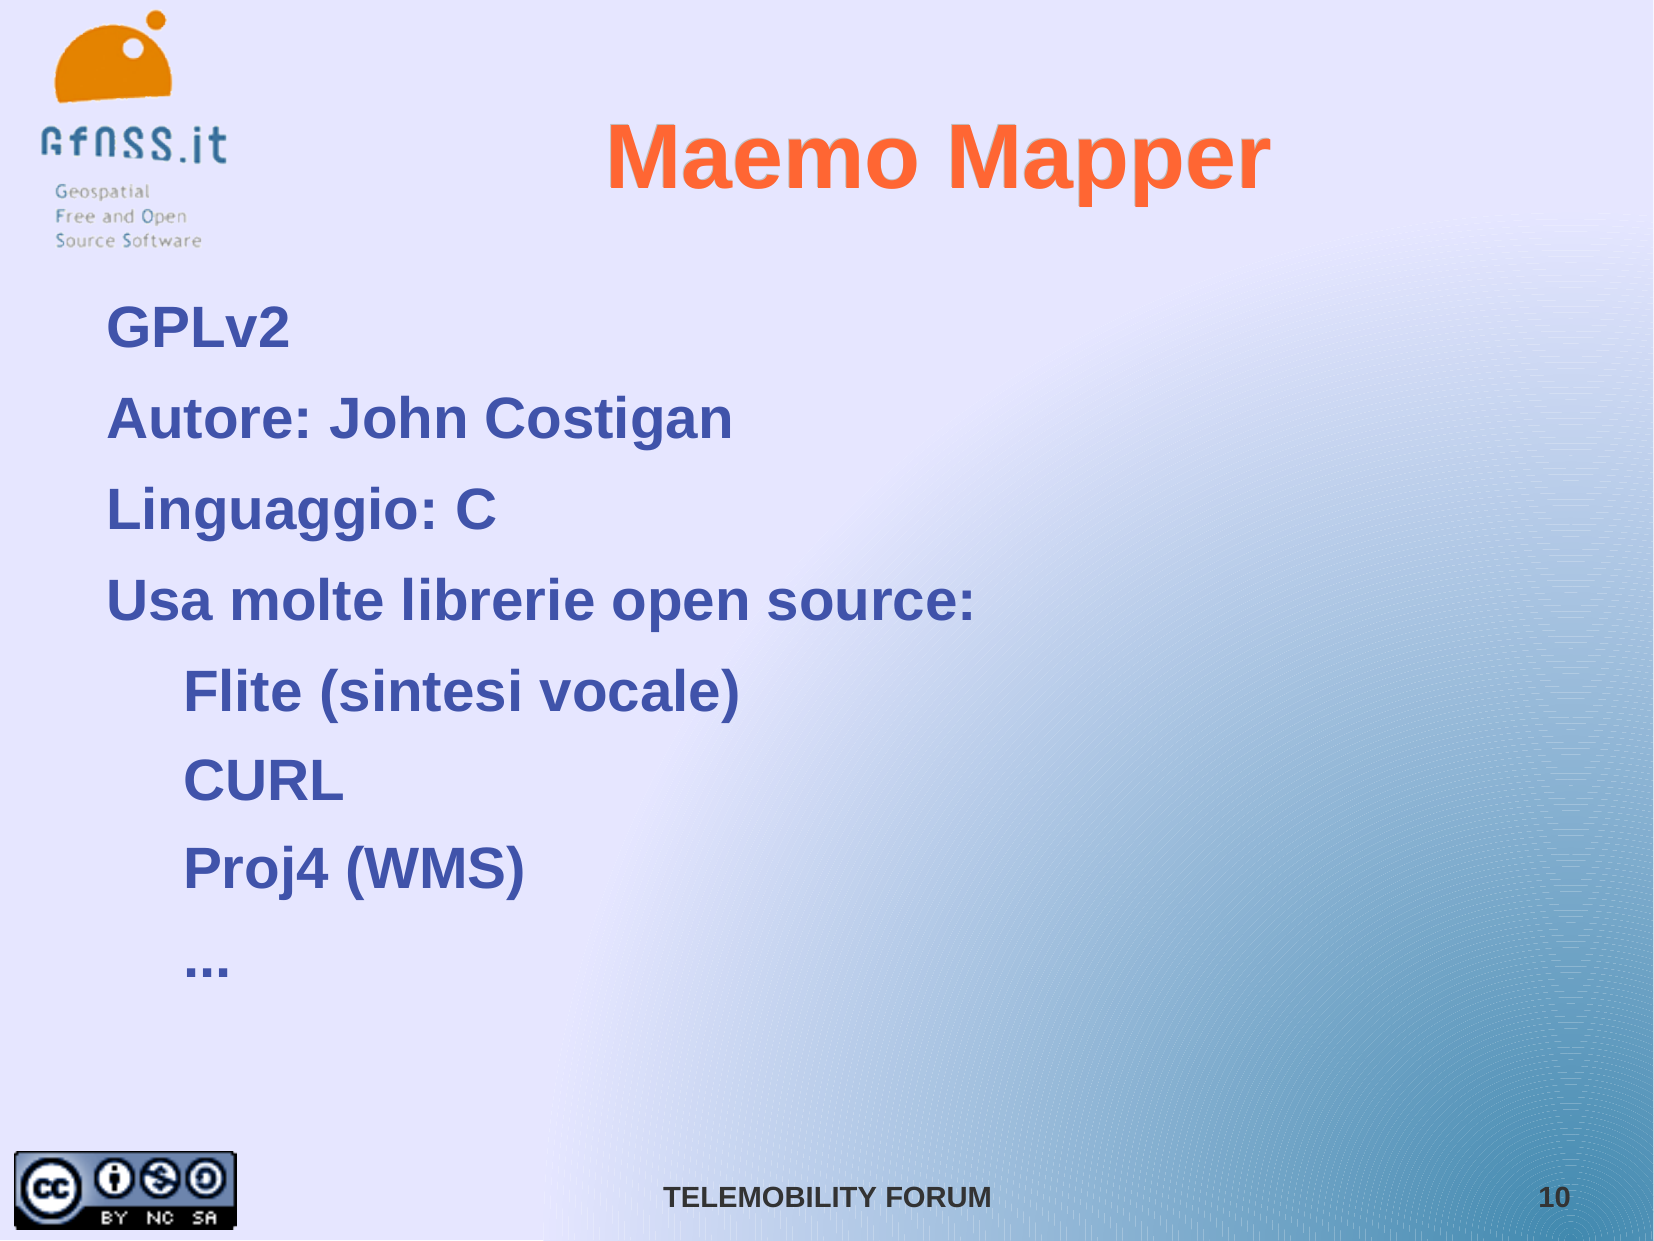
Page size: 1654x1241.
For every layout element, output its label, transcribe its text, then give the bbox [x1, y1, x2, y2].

picture [14, 1151, 237, 1230]
list GPLv2 Autore: John Costigan Linguaggio: C Usa molte librerie open source: Flite (sintesi vocale) CURL Proj4 (WMS) ... [88, 295, 1571, 1118]
title Maemo Mapper [289, 60, 1589, 253]
picture [0, 1, 254, 266]
